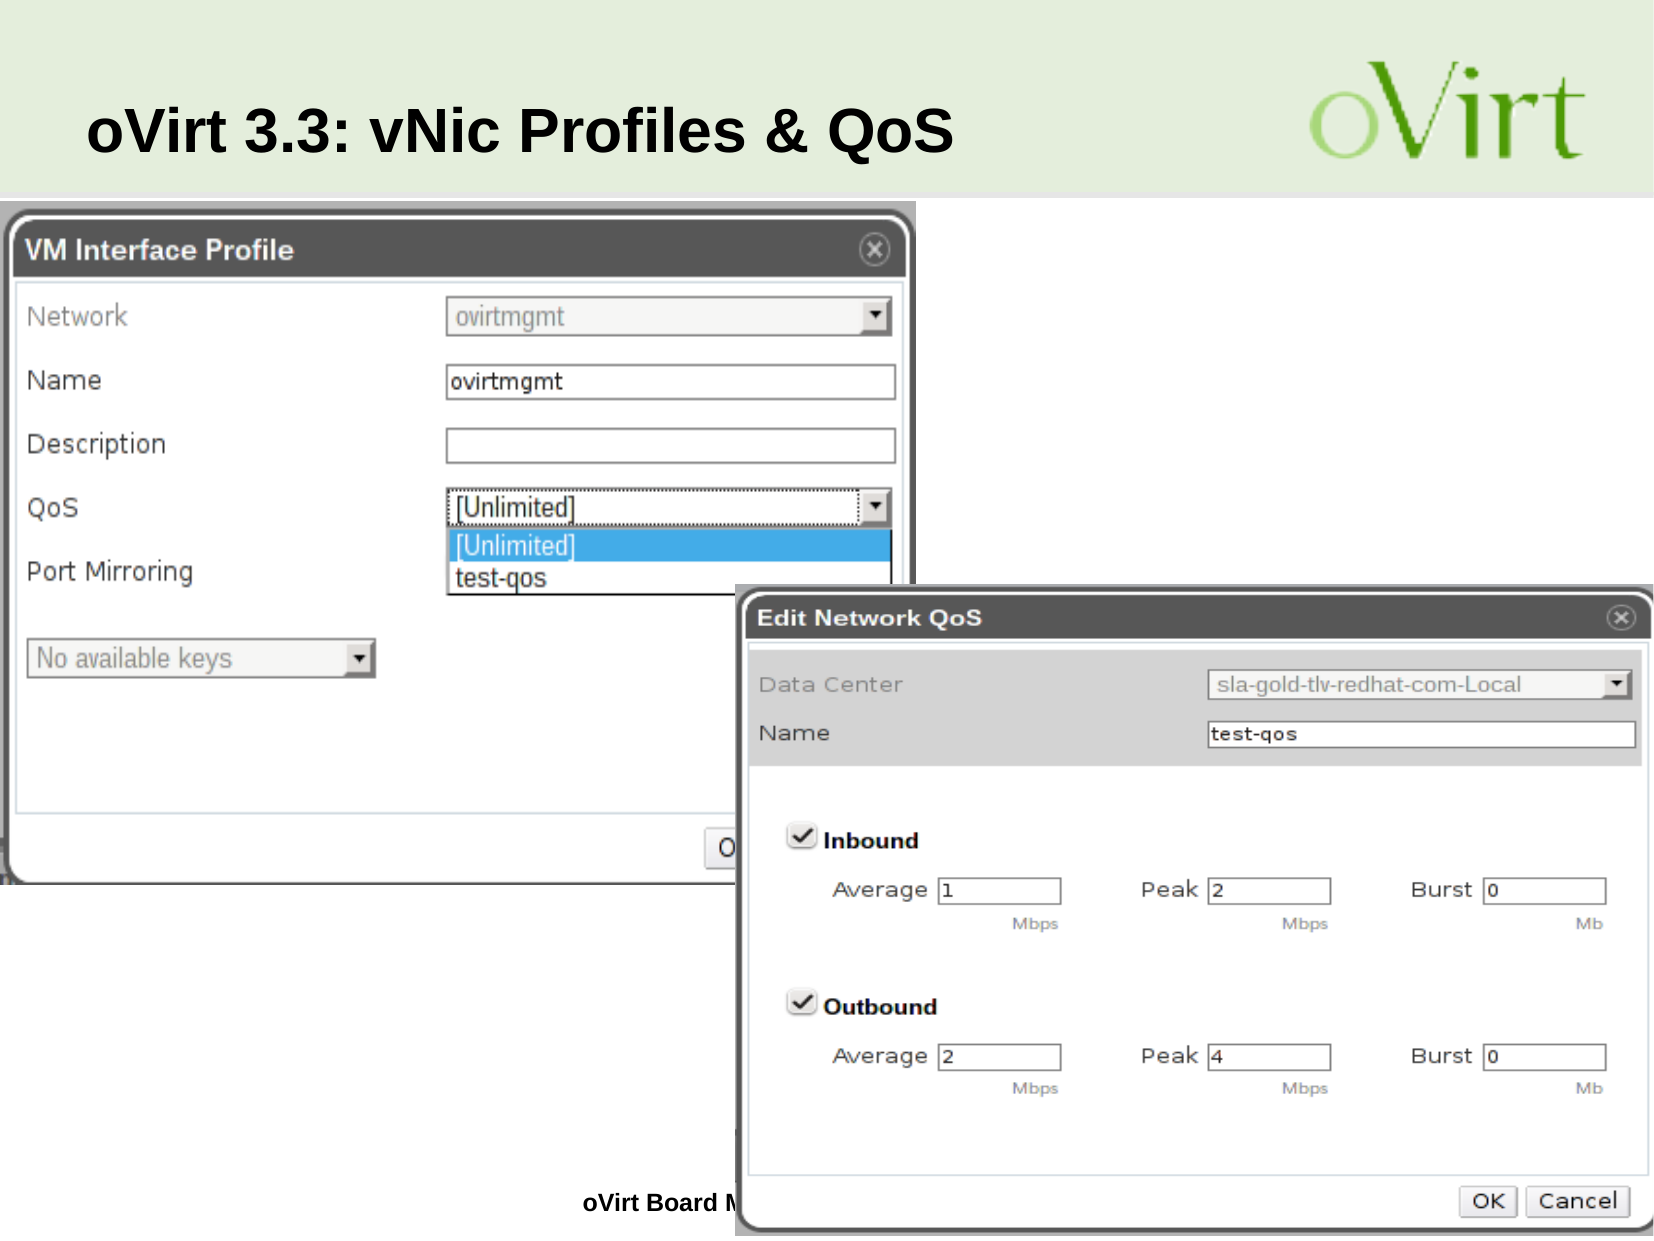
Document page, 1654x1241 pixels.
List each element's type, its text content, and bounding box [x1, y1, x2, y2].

title oVirt 3.3: vNic Profiles & QoS [86, 36, 1307, 225]
picture [0, 201, 1654, 1236]
picture [1307, 36, 1613, 180]
